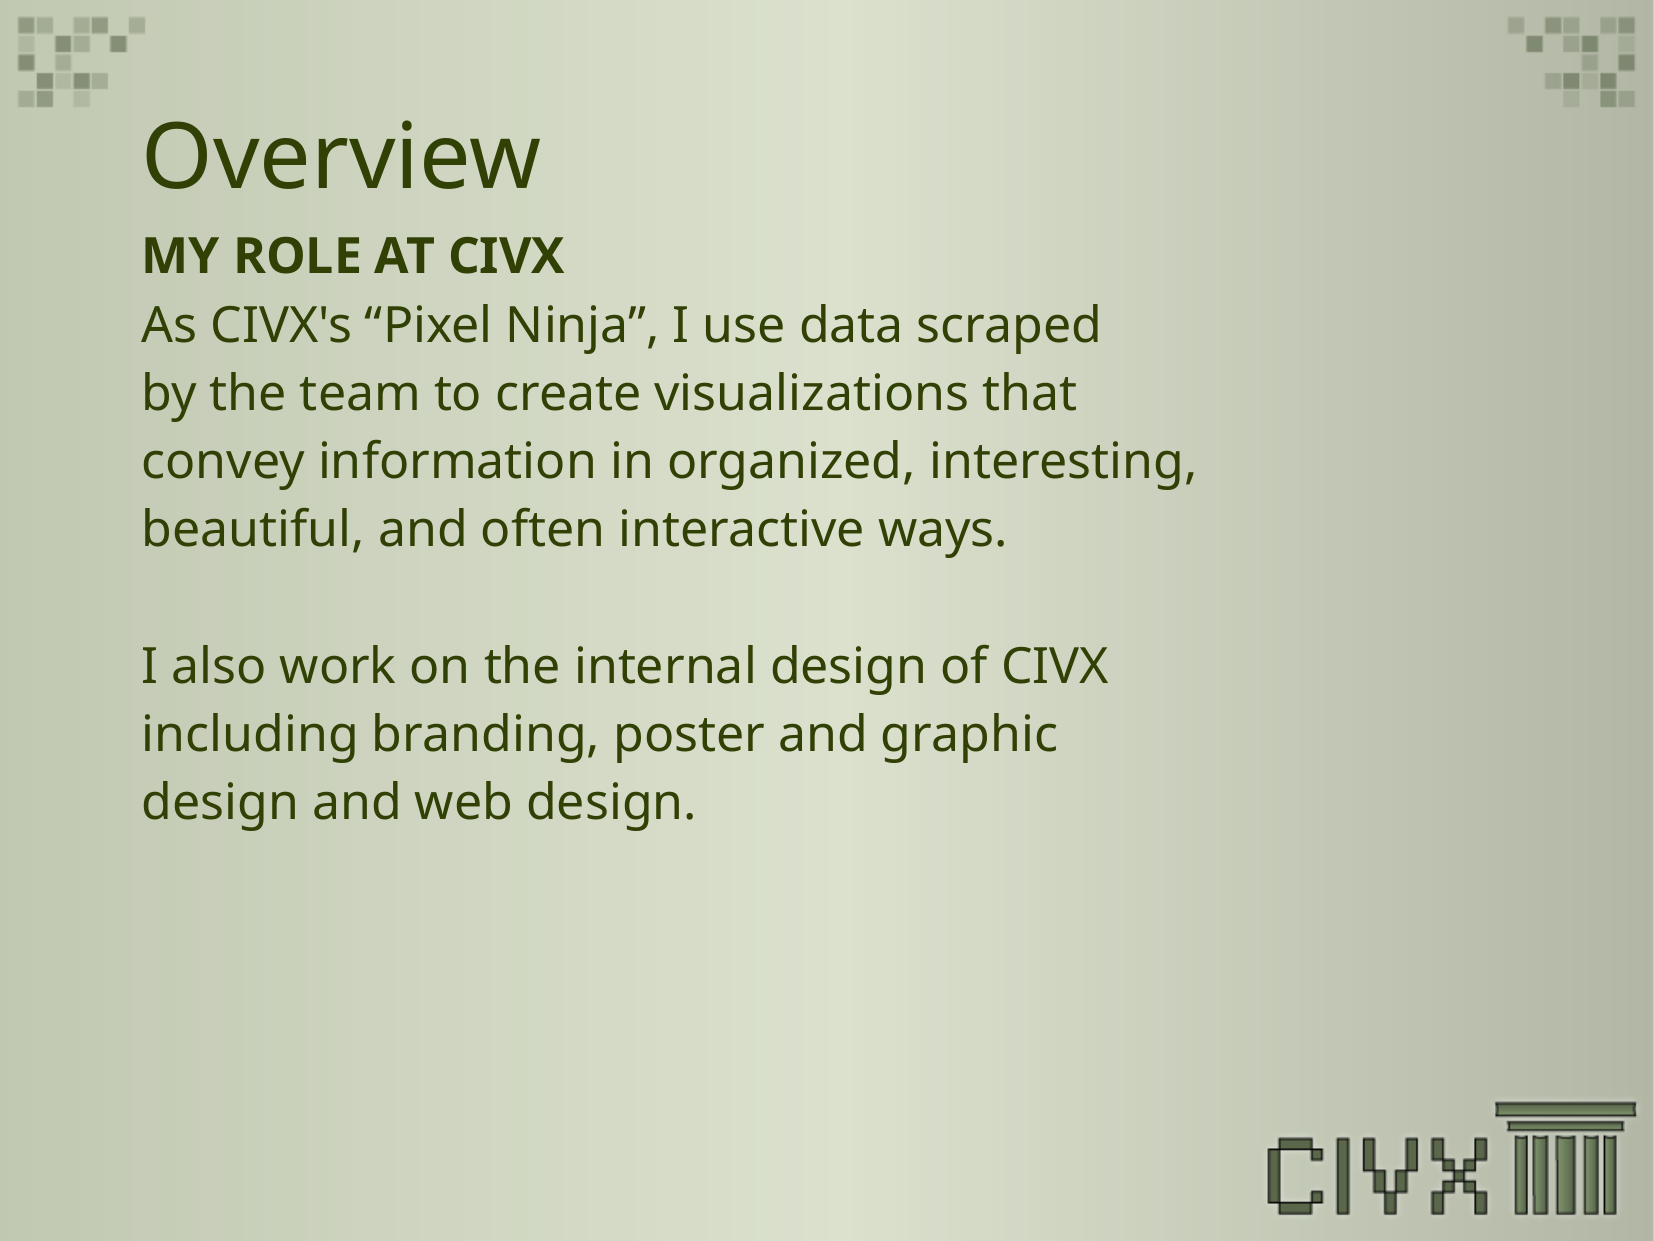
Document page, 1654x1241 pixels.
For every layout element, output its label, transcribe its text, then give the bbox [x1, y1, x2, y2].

picture [0, 0, 1654, 1241]
subtitle MY ROLE AT CIVX As CIVX's “Pixel Ninja”, I use data scraped by the team to create visualizations that convey information in organized, interesting, beautiful, and often interactive ways. I also work on the internal design of CIVX including branding, poster and graphic design and web design. [141, 262, 1630, 1066]
title Overview [141, 56, 1630, 250]
